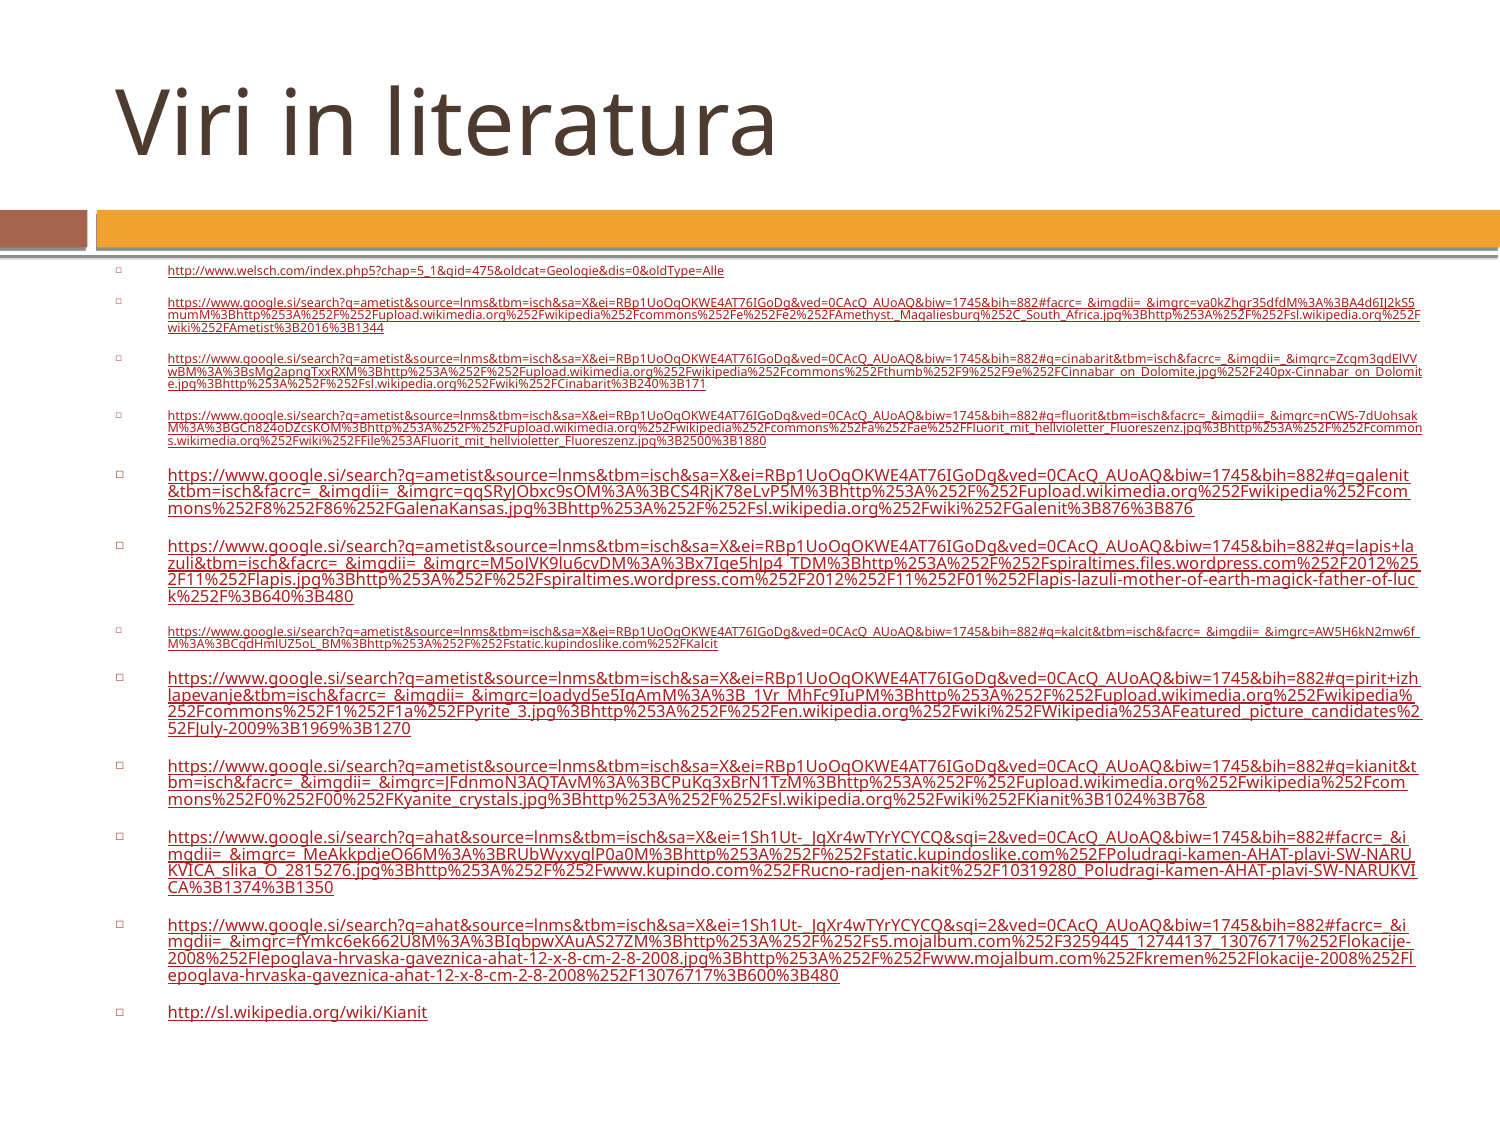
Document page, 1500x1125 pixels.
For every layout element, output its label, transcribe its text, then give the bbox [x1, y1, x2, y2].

title Viri in literatura [100, 37, 1438, 200]
list http://www.welsch.com/index.php5?chap=5_1&gid=475&oldcat=Geologie&dis=0&oldType=Alle https://www.google.si/search?q=ametist&source=lnms&tbm=isch&sa=X&ei=RBp1UoOqOKWE4AT76IGoDg&ved=0CAcQ_AUoAQ&biw=1745&bih=882#facrc=_&imgdii=_&imgrc=va0kZhgr35dfdM%3A%3BA4d6IJ2kS5mumM%3Bhttp%253A%252F%252Fupload.wikimedia.org%252Fwikipedia%252Fcommons%252Fe%252Fe2%252FAmethyst._Magaliesburg%252C_South_Africa.jpg%3Bhttp%253A%252F%252Fsl.wikipedia.org%252Fwiki%252FAmetist%3B2016%3B1344 https://www.google.si/search?q=ametist&source=lnms&tbm=isch&sa=X&ei=RBp1UoOqOKWE4AT76IGoDg&ved=0CAcQ_AUoAQ&biw=1745&bih=882#q=cinabarit&tbm=isch&facrc=_&imgdii=_&imgrc=Zcgm3qdElVVwBM%3A%3BsMg2apngTxxRXM%3Bhttp%253A%252F%252Fupload.wikimedia.org%252Fwikipedia%252Fcommons%252Fthumb%252F9%252F9e%252FCinnabar_on_Dolomite.jpg%252F240px-Cinnabar_on_Dolomite.jpg%3Bhttp%253A%252F%252Fsl.wikipedia.org%252Fwiki%252FCinabarit%3B240%3B171 https://www.google.si/search?q=ametist&source=lnms&tbm=isch&sa=X&ei=RBp1UoOqOKWE4AT76IGoDg&ved=0CAcQ_AUoAQ&biw=1745&bih=882#q=fluorit&tbm=isch&facrc=_&imgdii=_&imgrc=nCWS-7dUohsakM%3A%3BGCn824oDZcsKOM%3Bhttp%253A%252F%252Fupload.wikimedia.org%252Fwikipedia%252Fcommons%252Fa%252Fae%252FFluorit_mit_hellvioletter_Fluoreszenz.jpg%3Bhttp%253A%252F%252Fcommons.wikimedia.org%252Fwiki%252FFile%253AFluorit_mit_hellvioletter_Fluoreszenz.jpg%3B2500%3B1880 https://www.google.si/search?q=ametist&source=lnms&tbm=isch&sa=X&ei=RBp1UoOqOKWE4AT76IGoDg&ved=0CAcQ_AUoAQ&biw=1745&bih=882#q=galenit&tbm=isch&facrc=_&imgdii=_&imgrc=qqSRyJObxc9sOM%3A%3BCS4RjK78eLvP5M%3Bhttp%253A%252F%252Fupload.wikimedia.org%252Fwikipedia%252Fcommons%252F8%252F86%252FGalenaKansas.jpg%3Bhttp%253A%252F%252Fsl.wikipedia.org%252Fwiki%252FGalenit%3B876%3B876 https://www.google.si/search?q=ametist&source=lnms&tbm=isch&sa=X&ei=RBp1UoOqOKWE4AT76IGoDg&ved=0CAcQ_AUoAQ&biw=1745&bih=882#q=lapis+lazuli&tbm=isch&facrc=_&imgdii=_&imgrc=M5oJVK9lu6cvDM%3A%3Bx7Iqe5hJp4_TDM%3Bhttp%253A%252F%252Fspiraltimes.files.wordpress.com%252F2012%252F11%252Flapis.jpg%3Bhttp%253A%252F%252Fspiraltimes.wordpress.com%252F2012%252F11%252F01%252Flapis-lazuli-mother-of-earth-magick-father-of-luck%252F%3B640%3B480 https://www.google.si/search?q=ametist&source=lnms&tbm=isch&sa=X&ei=RBp1UoOqOKWE4AT76IGoDg&ved=0CAcQ_AUoAQ&biw=1745&bih=882#q=kalcit&tbm=isch&facrc=_&imgdii=_&imgrc=AW5H6kN2mw6f_M%3A%3BCgdHmlUZ5oL_BM%3Bhttp%253A%252F%252Fstatic.kupindoslike.com%252FKalcit https://www.google.si/search?q=ametist&source=lnms&tbm=isch&sa=X&ei=RBp1UoOqOKWE4AT76IGoDg&ved=0CAcQ_AUoAQ&biw=1745&bih=882#q=pirit+izhlapevanje&tbm=isch&facrc=_&imgdii=_&imgrc=Joadyd5e5IqAmM%3A%3B_1Vr_MhFc9IuPM%3Bhttp%253A%252F%252Fupload.wikimedia.org%252Fwikipedia%252Fcommons%252F1%252F1a%252FPyrite_3.jpg%3Bhttp%253A%252F%252Fen.wikipedia.org%252Fwiki%252FWikipedia%253AFeatured_picture_candidates%252FJuly-2009%3B1969%3B1270 https://www.google.si/search?q=ametist&source=lnms&tbm=isch&sa=X&ei=RBp1UoOqOKWE4AT76IGoDg&ved=0CAcQ_AUoAQ&biw=1745&bih=882#q=kianit&tbm=isch&facrc=_&imgdii=_&imgrc=JFdnmoN3AQTAvM%3A%3BCPuKq3xBrN1TzM%3Bhttp%253A%252F%252Fupload.wikimedia.org%252Fwikipedia%252Fcommons%252F0%252F00%252FKyanite_crystals.jpg%3Bhttp%253A%252F%252Fsl.wikipedia.org%252Fwiki%252FKianit%3B1024%3B768 https://www.google.si/search?q=ahat&source=lnms&tbm=isch&sa=X&ei=1Sh1Ut-_JqXr4wTYrYCYCQ&sqi=2&ved=0CAcQ_AUoAQ&biw=1745&bih=882#facrc=_&imgdii=_&imgrc=_MeAkkpdjeO66M%3A%3BRUbWyxyglP0a0M%3Bhttp%253A%252F%252Fstatic.kupindoslike.com%252FPoludragi-kamen-AHAT-plavi-SW-NARUKVICA_slika_O_2815276.jpg%3Bhttp%253A%252F%252Fwww.kupindo.com%252FRucno-radjen-nakit%252F10319280_Poludragi-kamen-AHAT-plavi-SW-NARUKVICA%3B1374%3B1350 https://www.google.si/search?q=ahat&source=lnms&tbm=isch&sa=X&ei=1Sh1Ut-_JqXr4wTYrYCYCQ&sqi=2&ved=0CAcQ_AUoAQ&biw=1745&bih=882#facrc=_&imgdii=_&imgrc=fYmkc6ek662U8M%3A%3BIqbpwXAuAS27ZM%3Bhttp%253A%252F%252Fs5.mojalbum.com%252F3259445_12744137_13076717%252Flokacije-2008%252Flepoglava-hrvaska-gaveznica-ahat-12-x-8-cm-2-8-2008.jpg%3Bhttp%253A%252F%252Fwww.mojalbum.com%252Fkremen%252Flokacije-2008%252Flepoglava-hrvaska-gaveznica-ahat-12-x-8-cm-2-8-2008%252F13076717%3B600%3B480 http://sl.wikipedia.org/wiki/Kianit [100, 255, 1438, 993]
